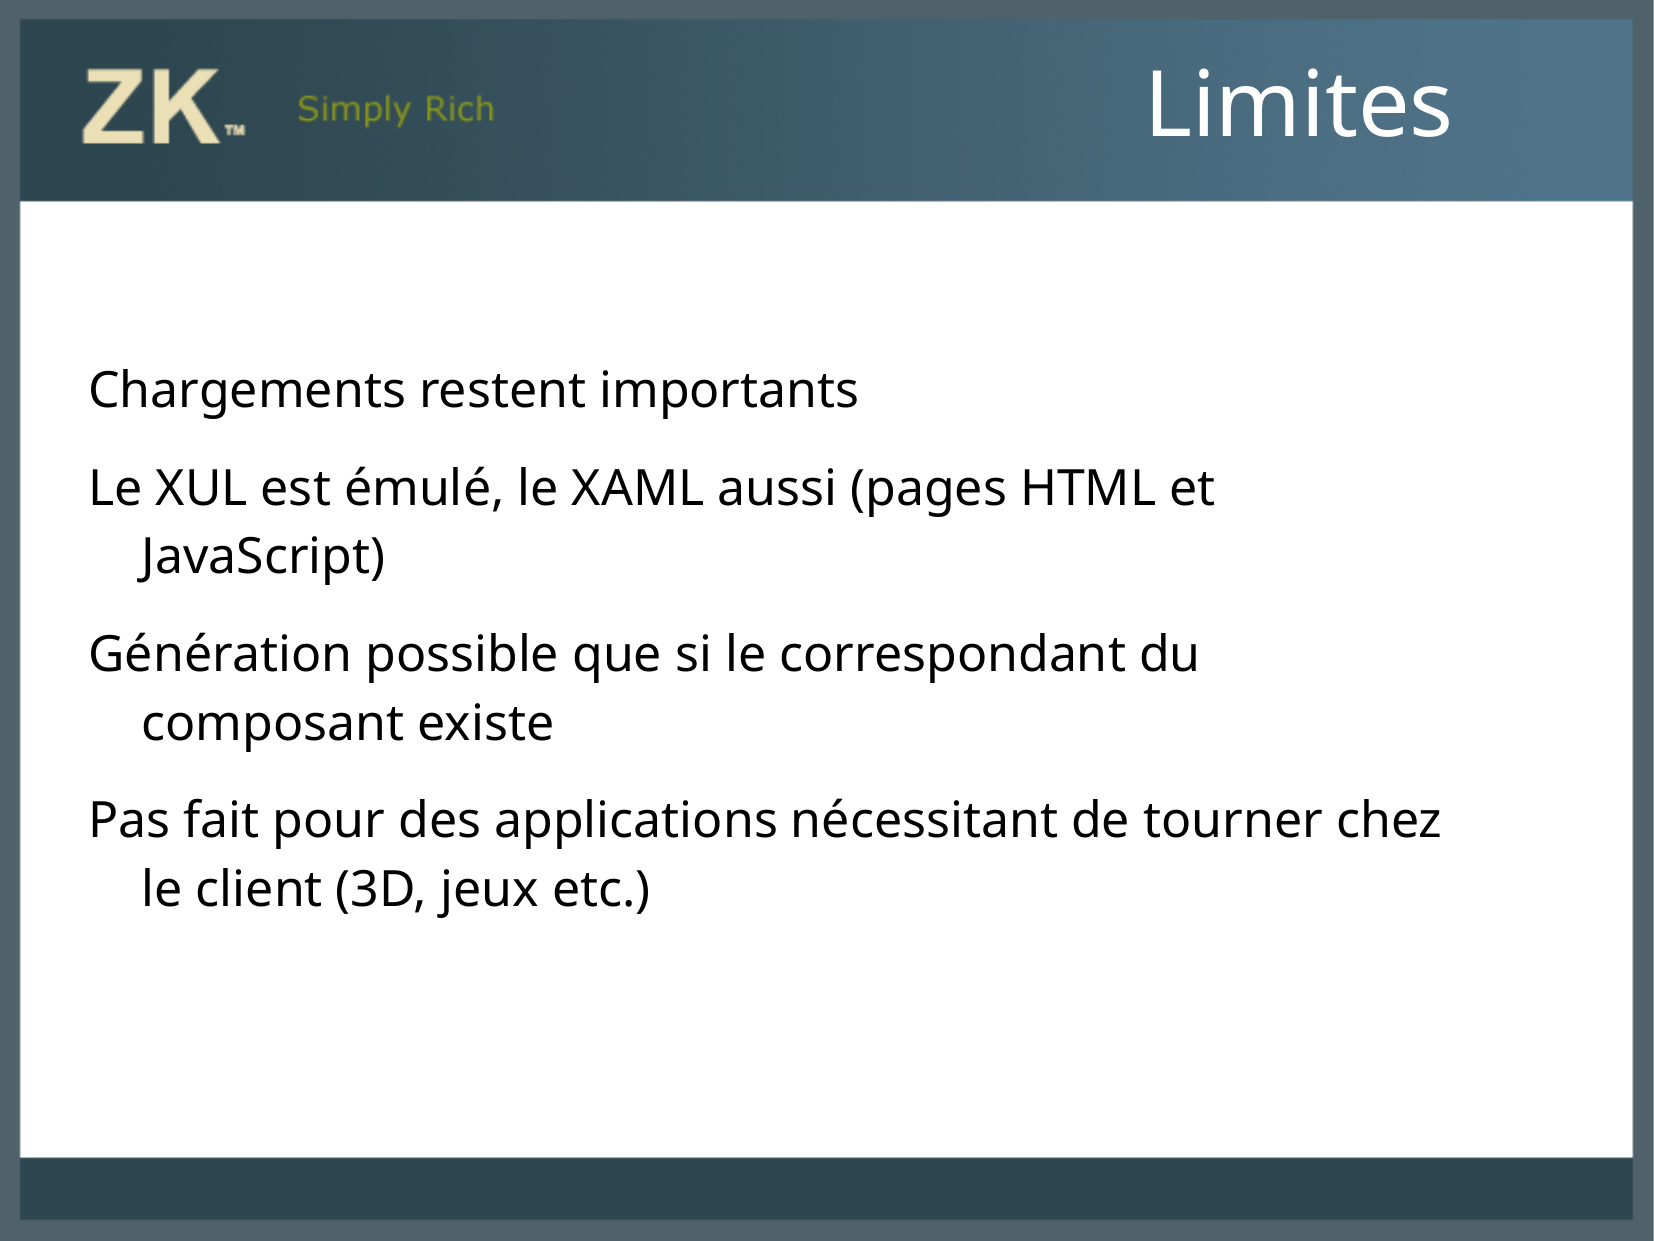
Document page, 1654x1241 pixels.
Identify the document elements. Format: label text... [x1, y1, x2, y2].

picture [0, 0, 1654, 1241]
title Limites [974, 30, 1625, 172]
list Chargements restent importants Le XUL est émulé, le XAML aussi (pages HTML et JavaScript) Génération possible que si le correspondant du composant existe Pas fait pour des applications nécessitant de tourner chez le client (3D, jeux etc.) [70, 354, 1465, 886]
